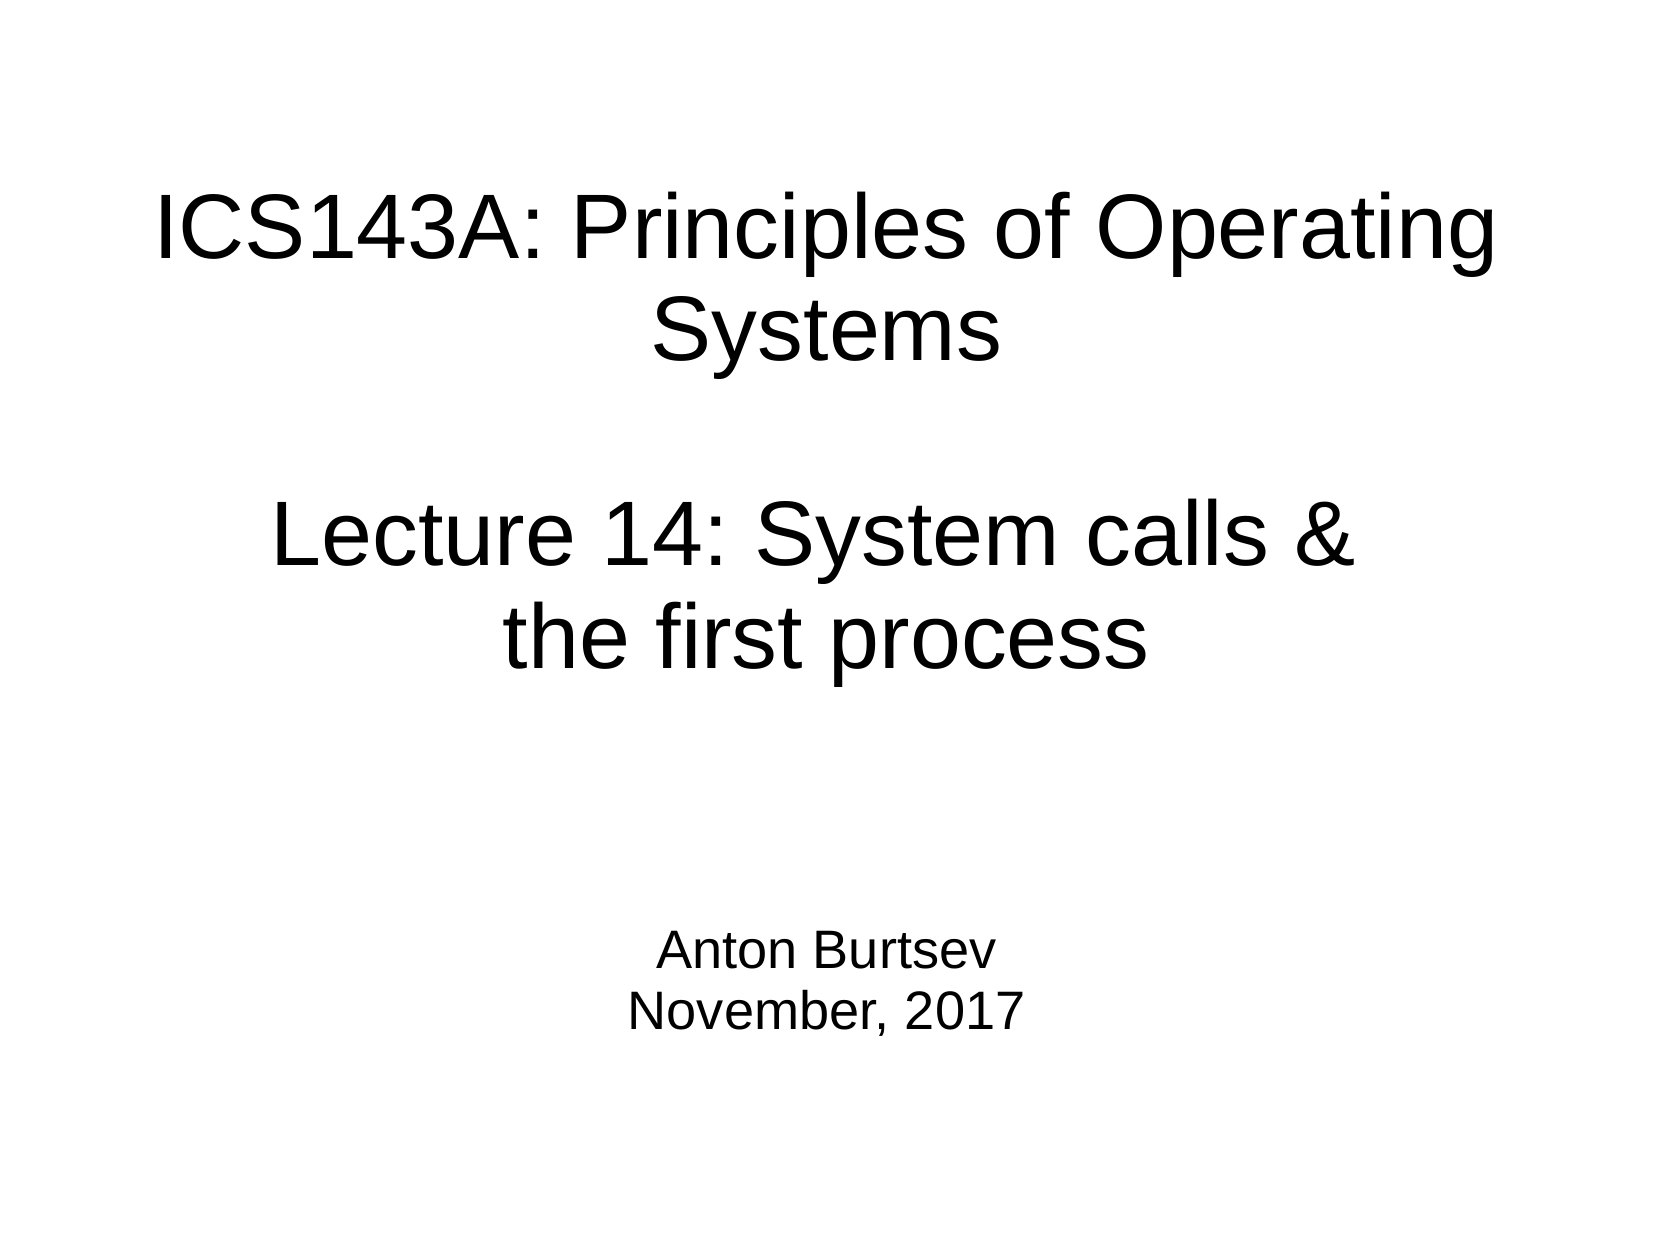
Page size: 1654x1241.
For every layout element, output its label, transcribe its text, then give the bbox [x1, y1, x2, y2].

subtitle Anton Burtsev November, 2017 [82, 637, 1571, 1109]
title ICS143A: Principles of Operating Systems Lecture 14: System calls & the first process [82, 113, 1571, 637]
